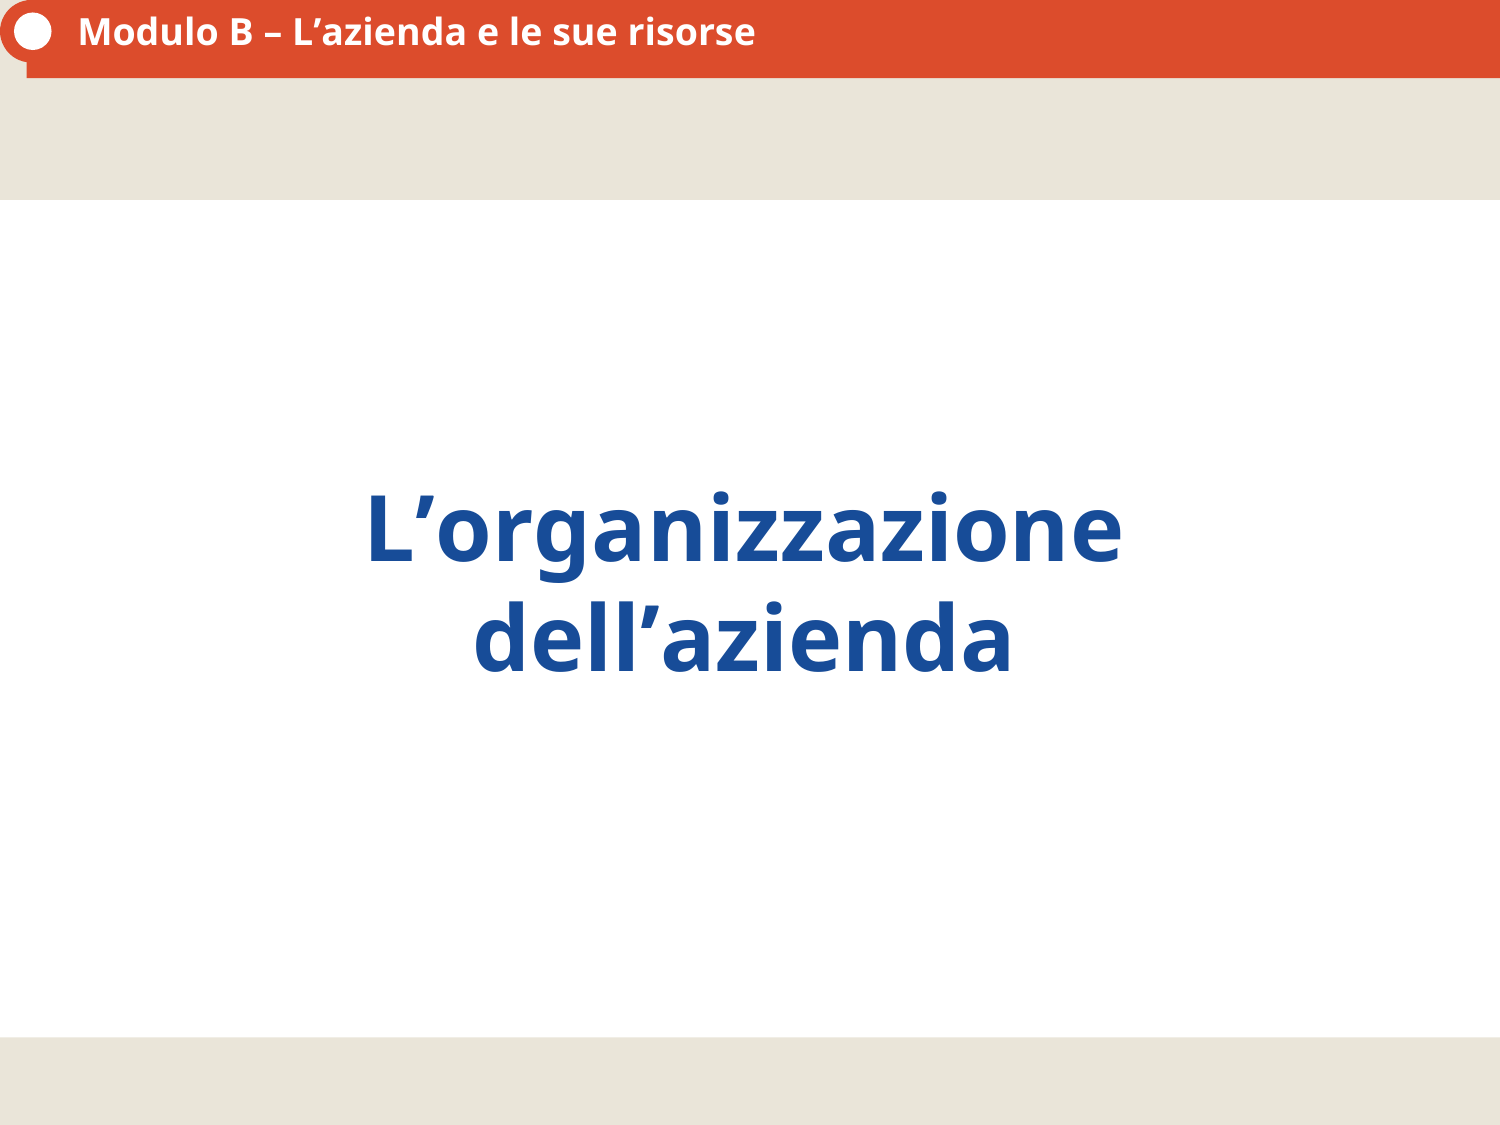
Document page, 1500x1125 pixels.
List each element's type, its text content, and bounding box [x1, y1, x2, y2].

title L’organizzazione dell’azienda [253, 420, 1236, 740]
